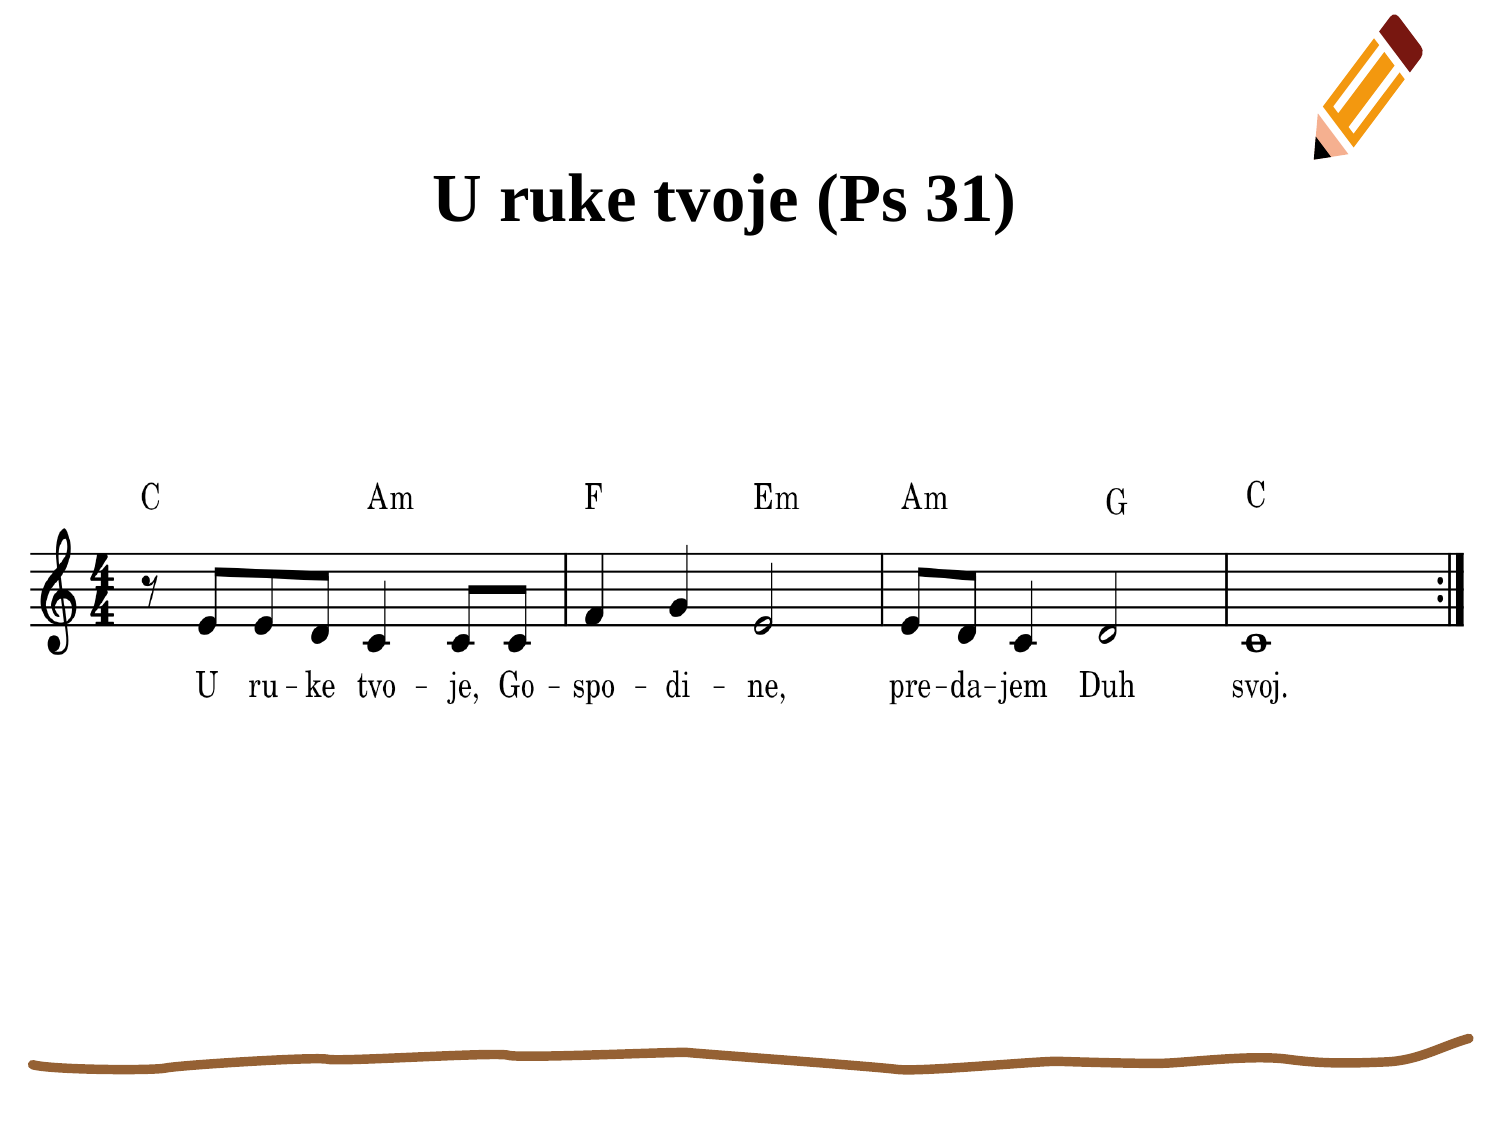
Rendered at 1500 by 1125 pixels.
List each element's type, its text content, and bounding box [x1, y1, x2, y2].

text_box U ruke tvoje (Ps 31) [87, 99, 1363, 288]
picture [1, 465, 1477, 739]
